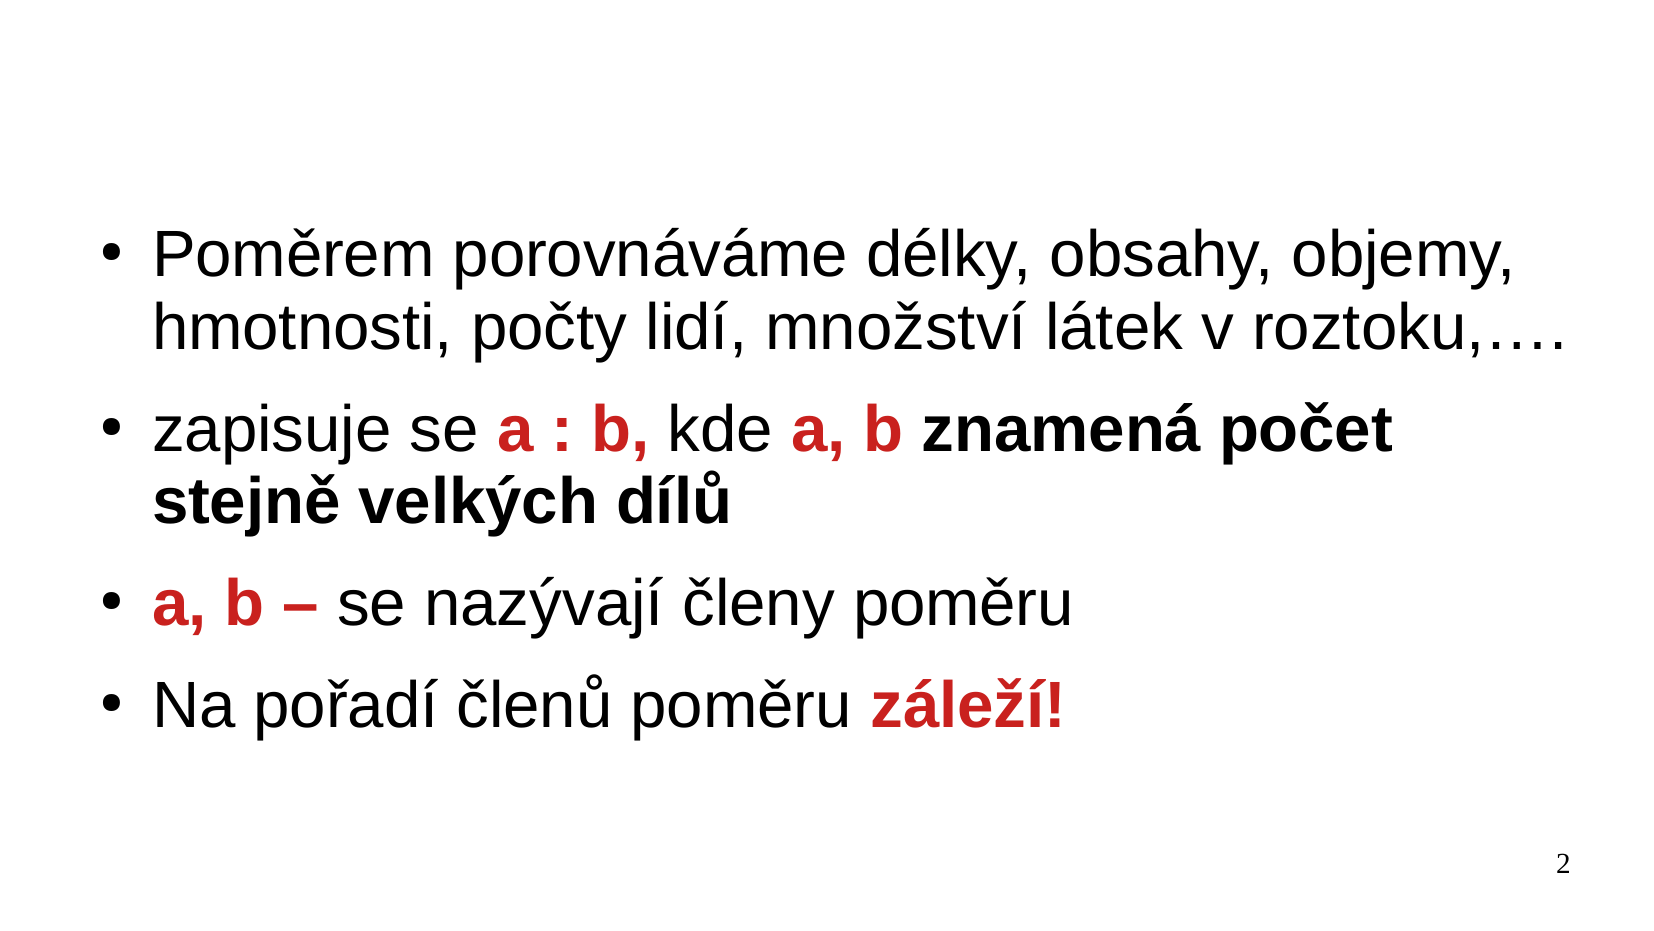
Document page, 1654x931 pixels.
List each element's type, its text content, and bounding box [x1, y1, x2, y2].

list Poměrem porovnáváme délky, obsahy, objemy, hmotnosti, počty lidí, množství látek v roztoku,…. zapisuje se a : b, kde a, b znamená počet stejně velkých dílů a, b – se nazývají členy poměru Na pořadí členů poměru záleží! [82, 217, 1571, 758]
